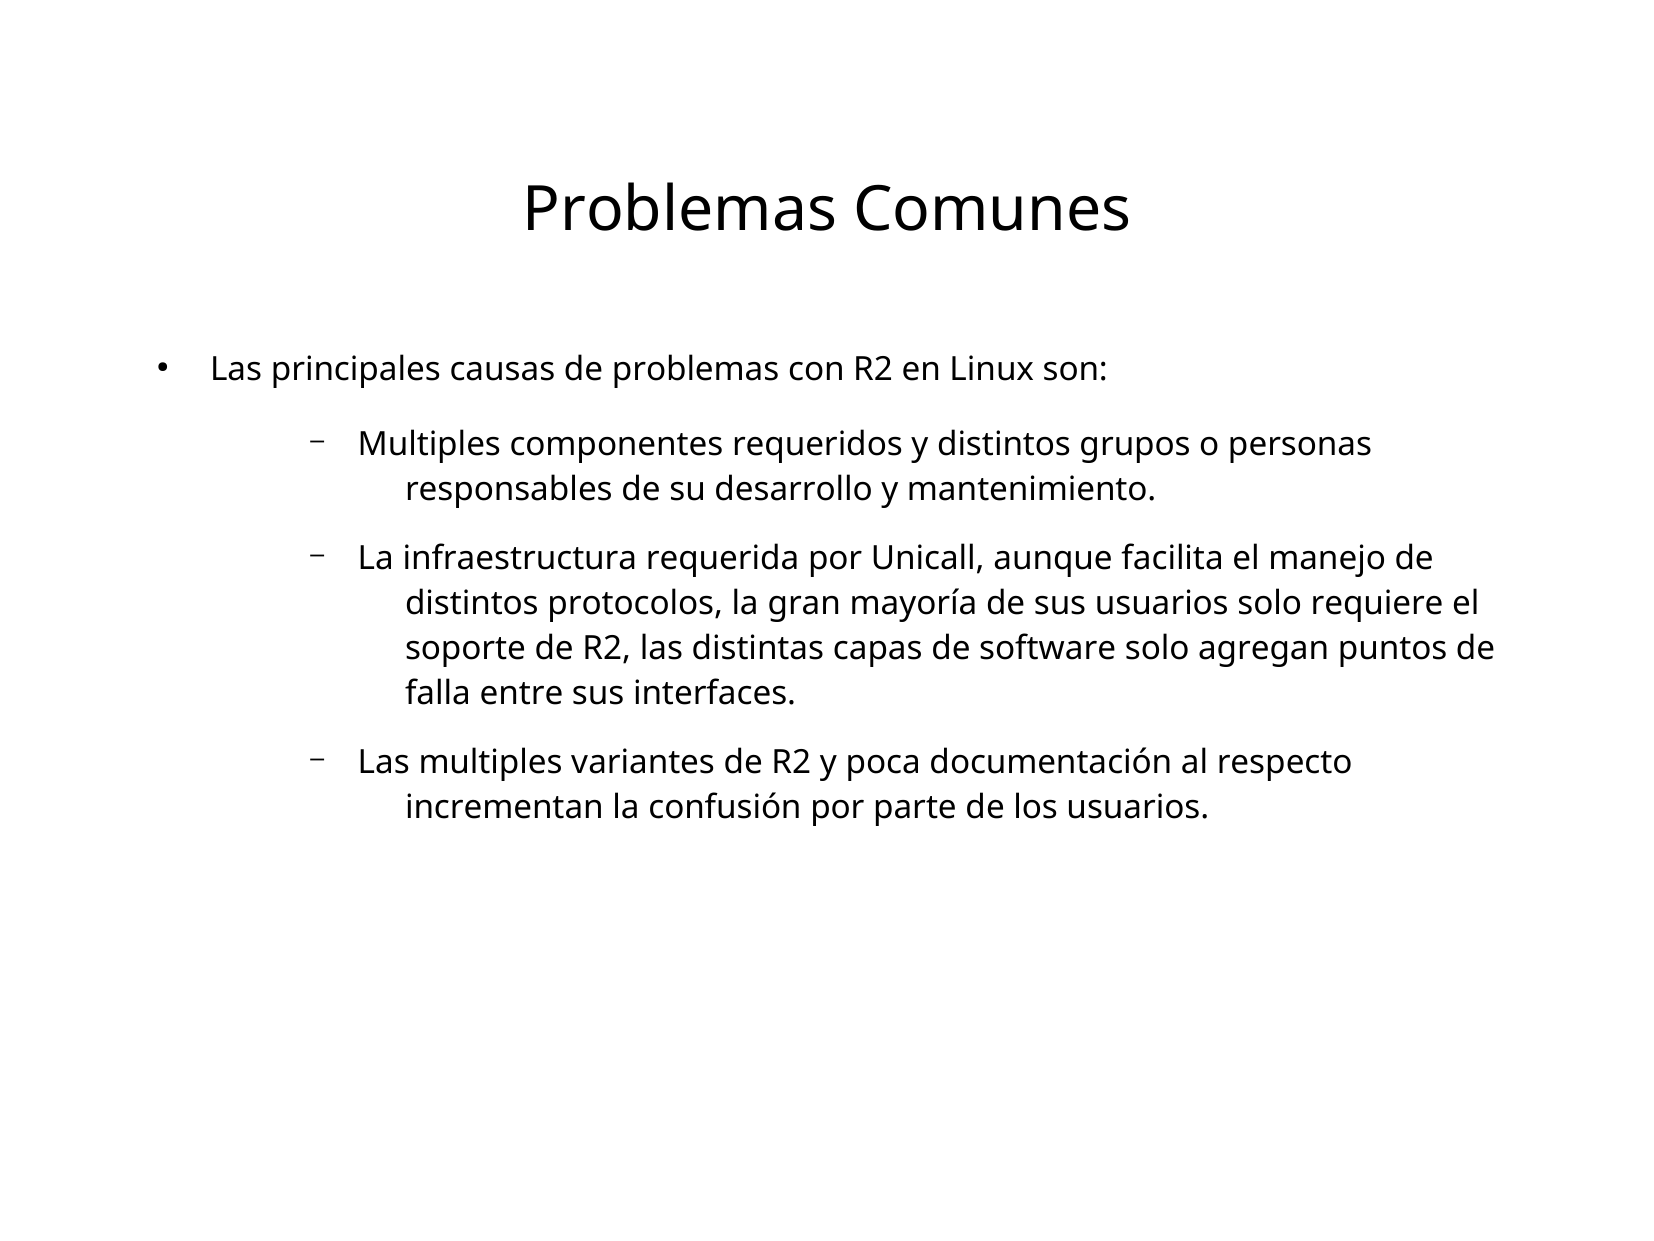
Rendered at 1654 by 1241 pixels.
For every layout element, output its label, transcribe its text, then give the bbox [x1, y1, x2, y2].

list Las principales causas de problemas con R2 en Linux son: Multiples componentes requeridos y distintos grupos o personas responsables de su desarrollo y mantenimiento. La infraestructura requerida por Unicall, aunque facilita el manejo de distintos protocolos, la gran mayoría de sus usuarios solo requiere el soporte de R2, las distintas capas de software solo agregan puntos de falla entre sus interfaces. Las multiples variantes de R2 y poca documentación al respecto incrementan la confusión por parte de los usuarios. [121, 344, 1534, 1127]
title Problemas Comunes [121, 102, 1534, 311]
